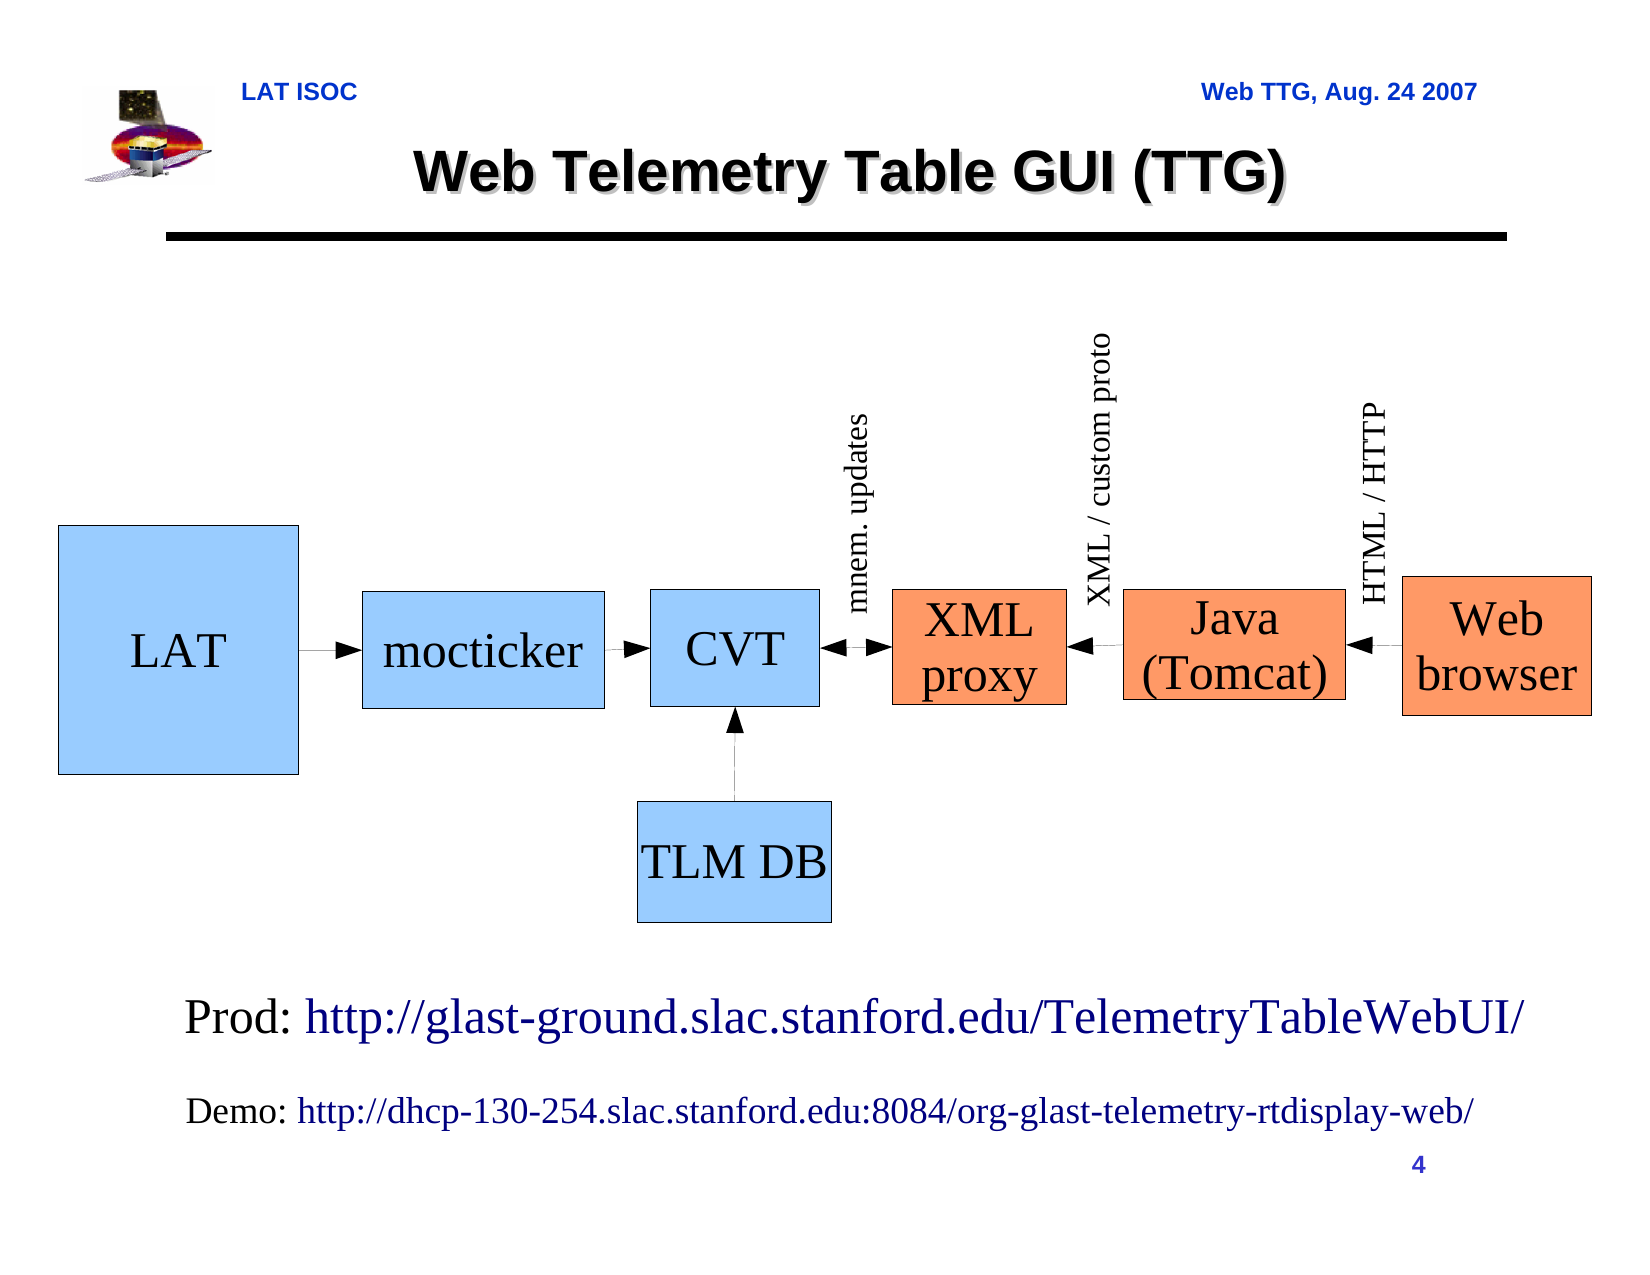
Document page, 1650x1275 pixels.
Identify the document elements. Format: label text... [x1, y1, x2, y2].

text_box XML / custom proto [1072, 323, 1125, 622]
picture [82, 86, 215, 185]
text_box XML proxy [892, 589, 1067, 705]
text_box Demo: http://dhcp-130-254.slac.stanford.edu:8084/org-glast-telemetry-rtdisplay-web/ [170, 1082, 1466, 1140]
text_box Web browser [1402, 576, 1592, 716]
text_box Prod: http://glast-ground.slac.stanford.edu/TelemetryTableWebUI/ [169, 981, 1509, 1052]
title Web Telemetry Table GUI (TTG) [227, 123, 1474, 220]
text_box mocticker [362, 591, 605, 709]
text_box HTML / HTTP [1347, 390, 1400, 620]
text_box TLM DB [637, 801, 832, 923]
text_box LAT [58, 525, 299, 775]
text_box mnem. updates [829, 402, 882, 630]
text_box CVT [650, 589, 820, 707]
text_box Java (Tomcat) [1123, 589, 1346, 700]
